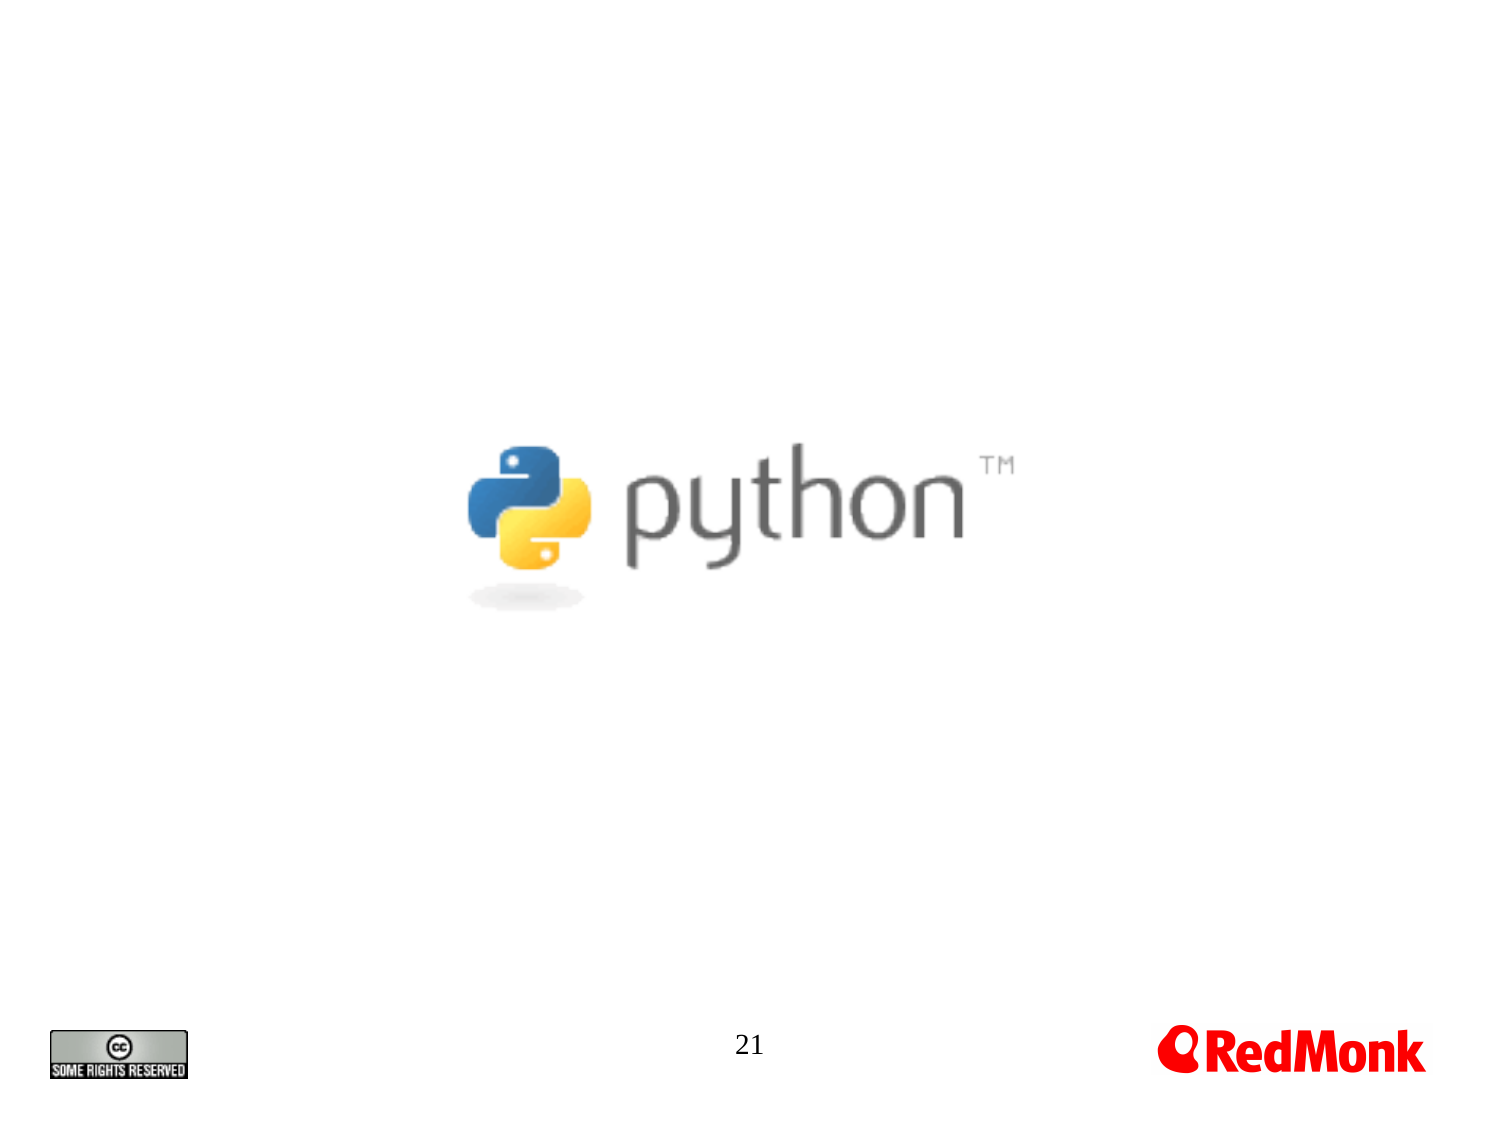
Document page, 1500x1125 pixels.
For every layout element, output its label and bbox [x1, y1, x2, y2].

picture [1151, 1023, 1433, 1075]
picture [418, 412, 1088, 638]
picture [50, 1030, 188, 1079]
